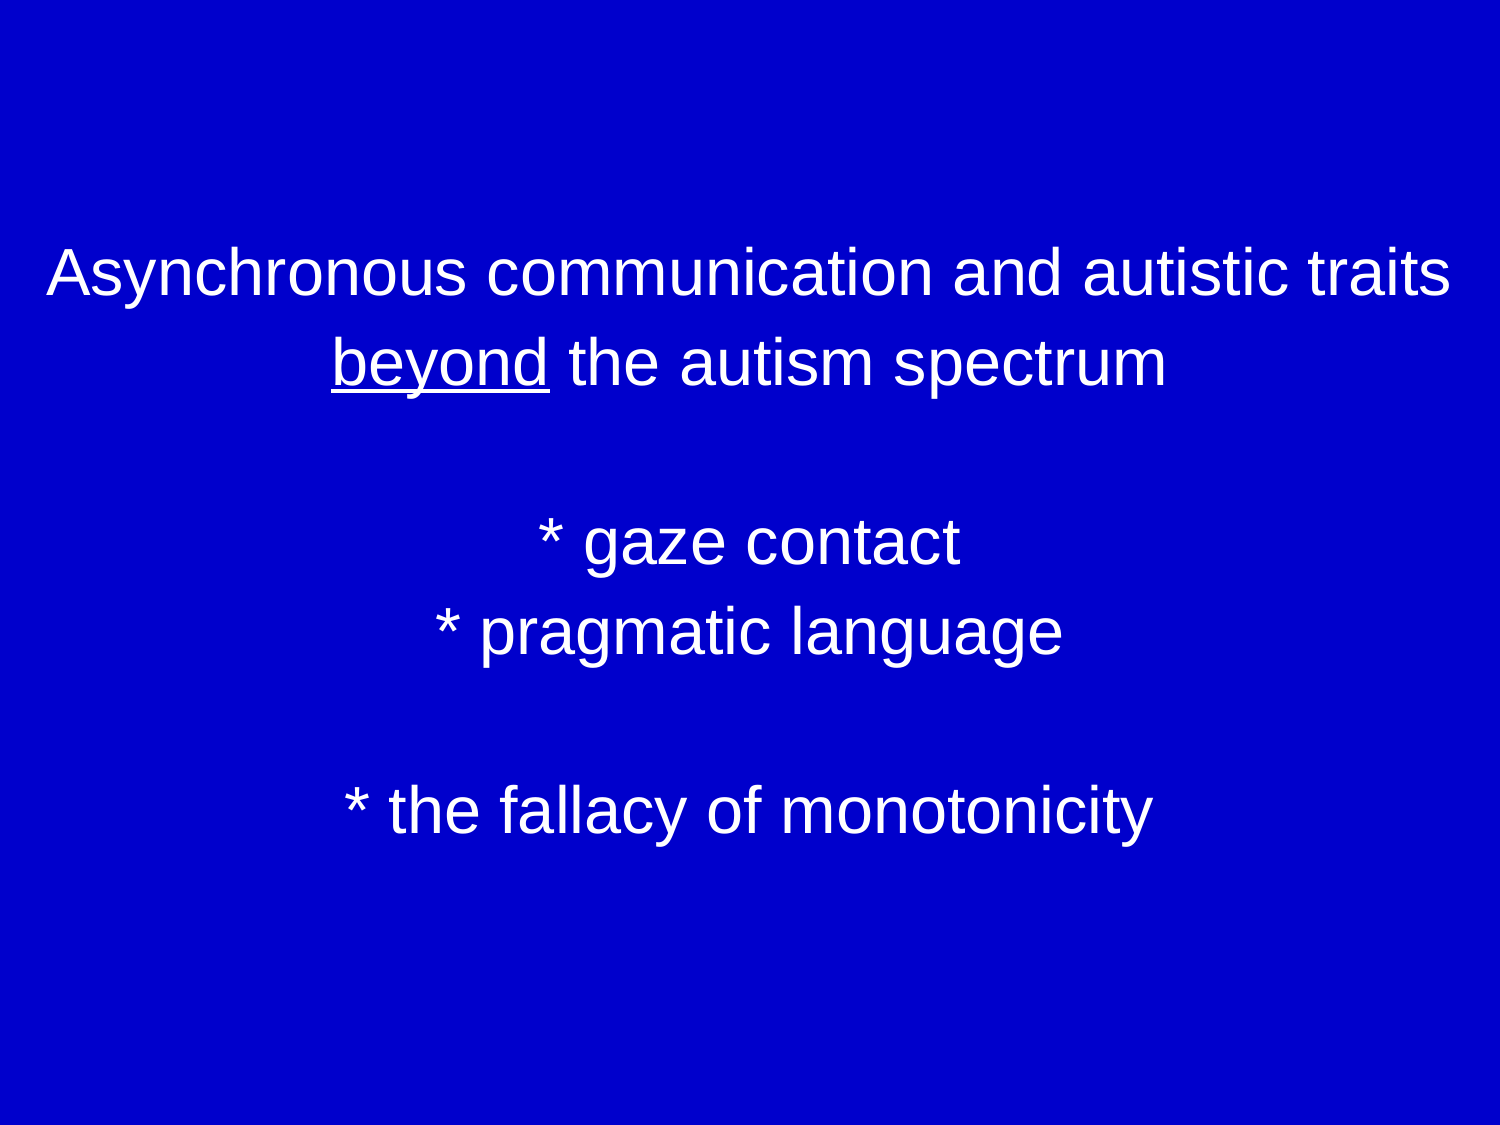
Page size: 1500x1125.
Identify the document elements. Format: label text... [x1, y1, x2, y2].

title Asynchronous communication and autistic traits beyond the autism spectrum * gaze contact * pragmatic language * the fallacy of monotonicity [0, 252, 1500, 816]
